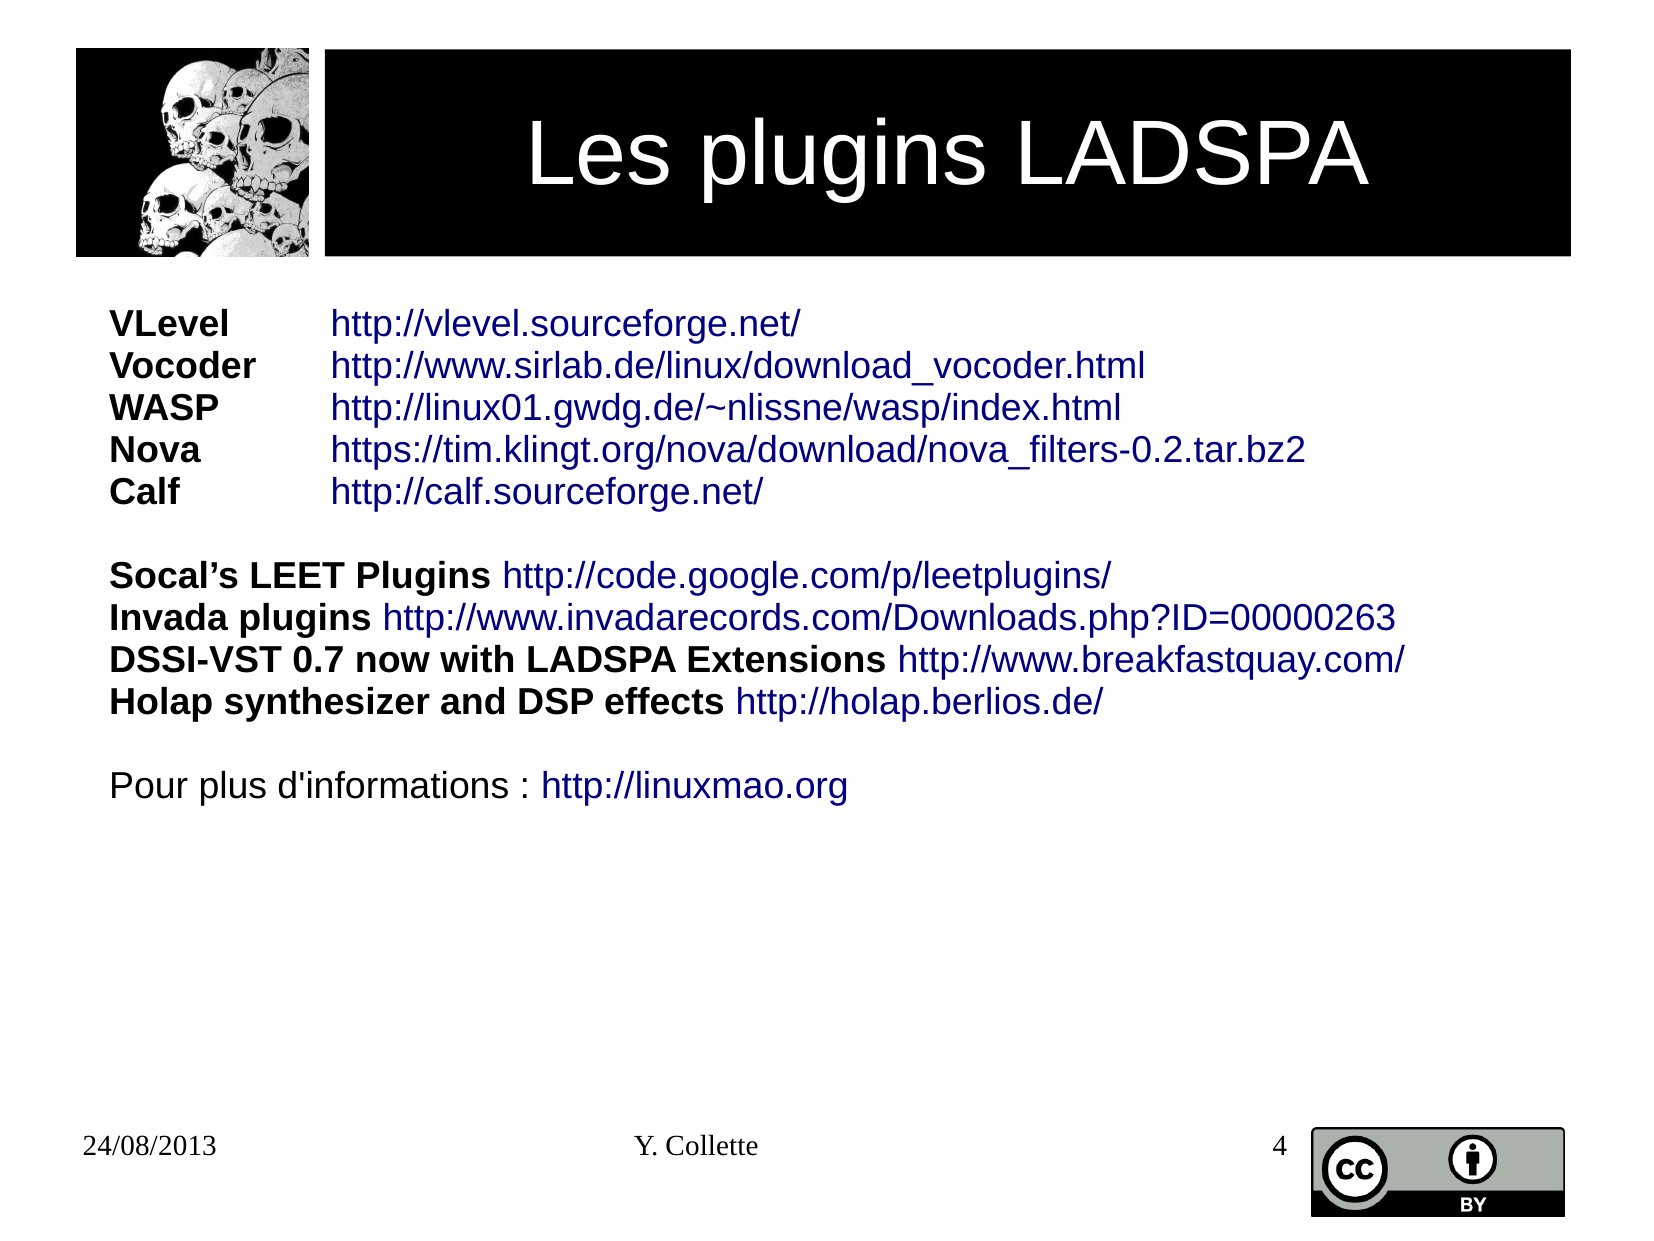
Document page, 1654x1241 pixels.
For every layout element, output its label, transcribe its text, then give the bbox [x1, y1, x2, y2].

picture [76, 48, 309, 257]
picture [1311, 1127, 1565, 1217]
text_box VLevel http://vlevel.sourceforge.net/ Vocoder http://www.sirlab.de/linux/download_vocoder.html WASP http://linux01.gwdg.de/~nlissne/wasp/index.html Nova https://tim.klingt.org/nova/download/nova_filters-0.2.tar.bz2 Calf http://calf.sourceforge.net/ Socal’s LEET Plugins http://code.google.com/p/leetplugins/ Invada plugins http://www.invadarecords.com/Downloads.php?ID=00000263 DSSI-VST 0.7 now with LADSPA Extensions http://www.breakfastquay.com/ Holap synthesizer and DSP effects http://holap.berlios.de/ Pour plus d'informations : http://linuxmao.org [94, 295, 1571, 814]
title Les plugins LADSPA [324, 49, 1571, 257]
